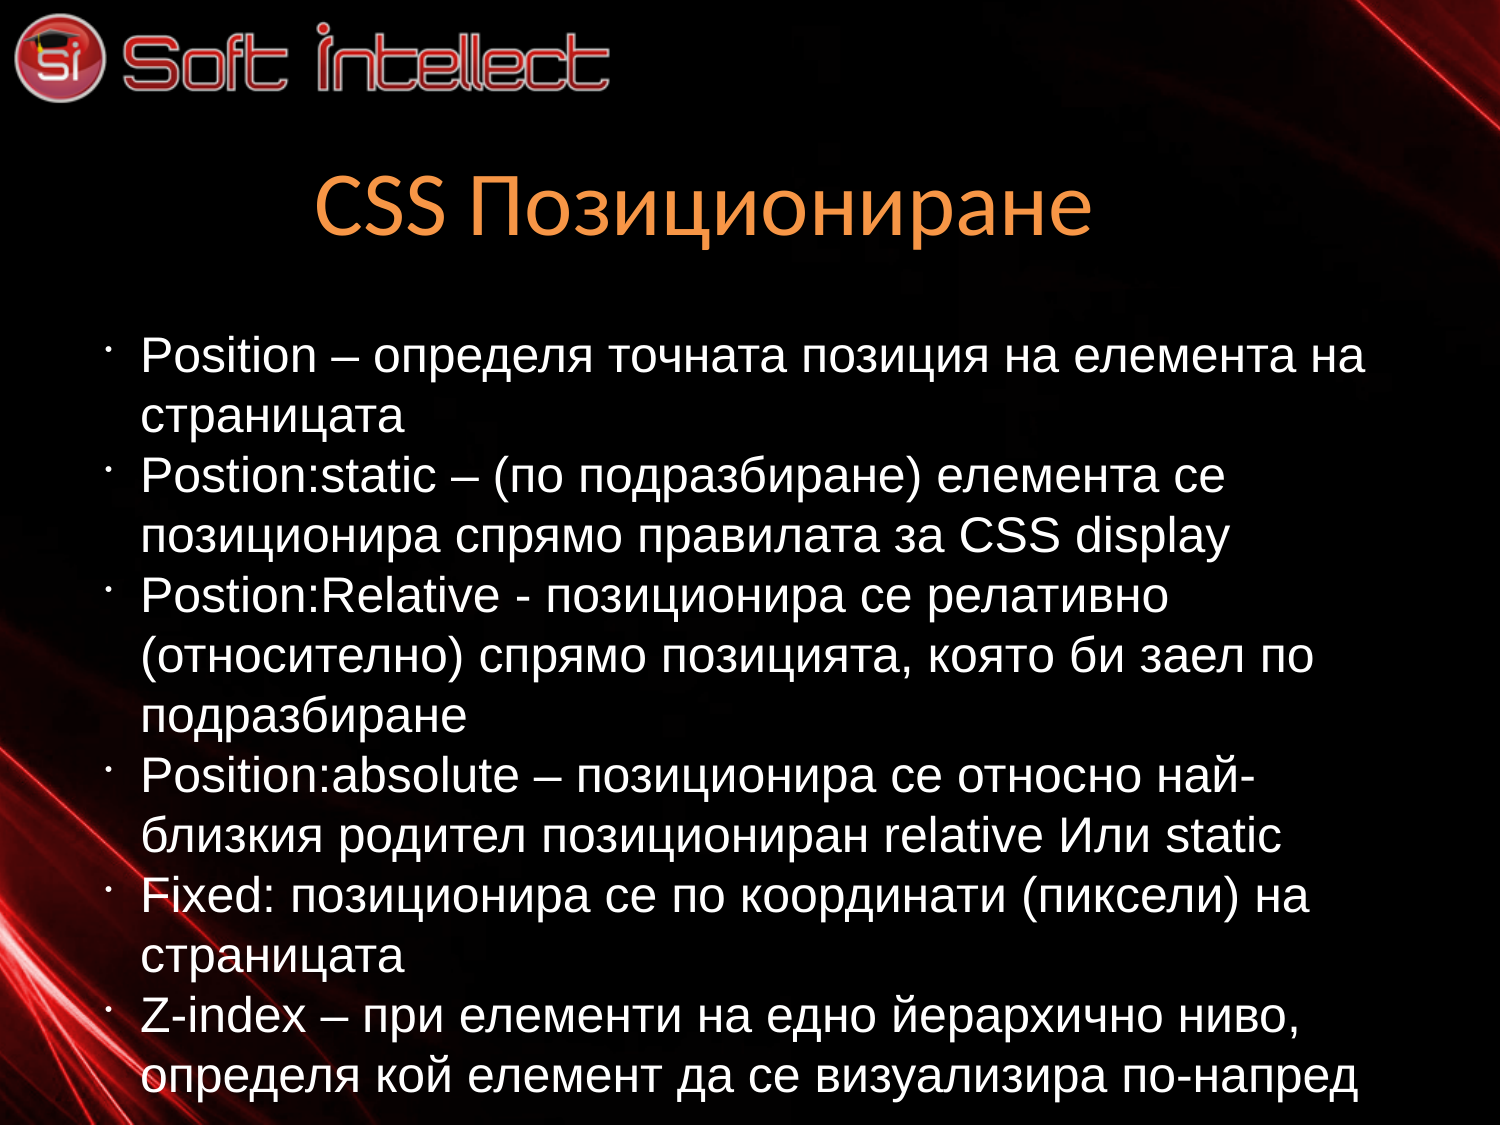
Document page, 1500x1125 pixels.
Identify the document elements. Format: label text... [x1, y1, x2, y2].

text_box CSS Позициониране [29, 104, 1380, 293]
text_box Position – определя точната позиция на елемента на страницата Postion:static – (по подразбиране) елемента се позиционира спрямо правилата за CSS display Postion:Relative - позиционира се релативно (относително) спрямо позицията, която би заел по подразбиране Position:absolute – позиционира се относно най-близкия родител позициониран relative Или static Fixed: позиционира се по координати (пиксели) на страницата Z-index – при елементи на едно йерархично ниво, определя кой елемент да се визуализира по-напред [90, 314, 1441, 646]
picture [0, 0, 1500, 1125]
